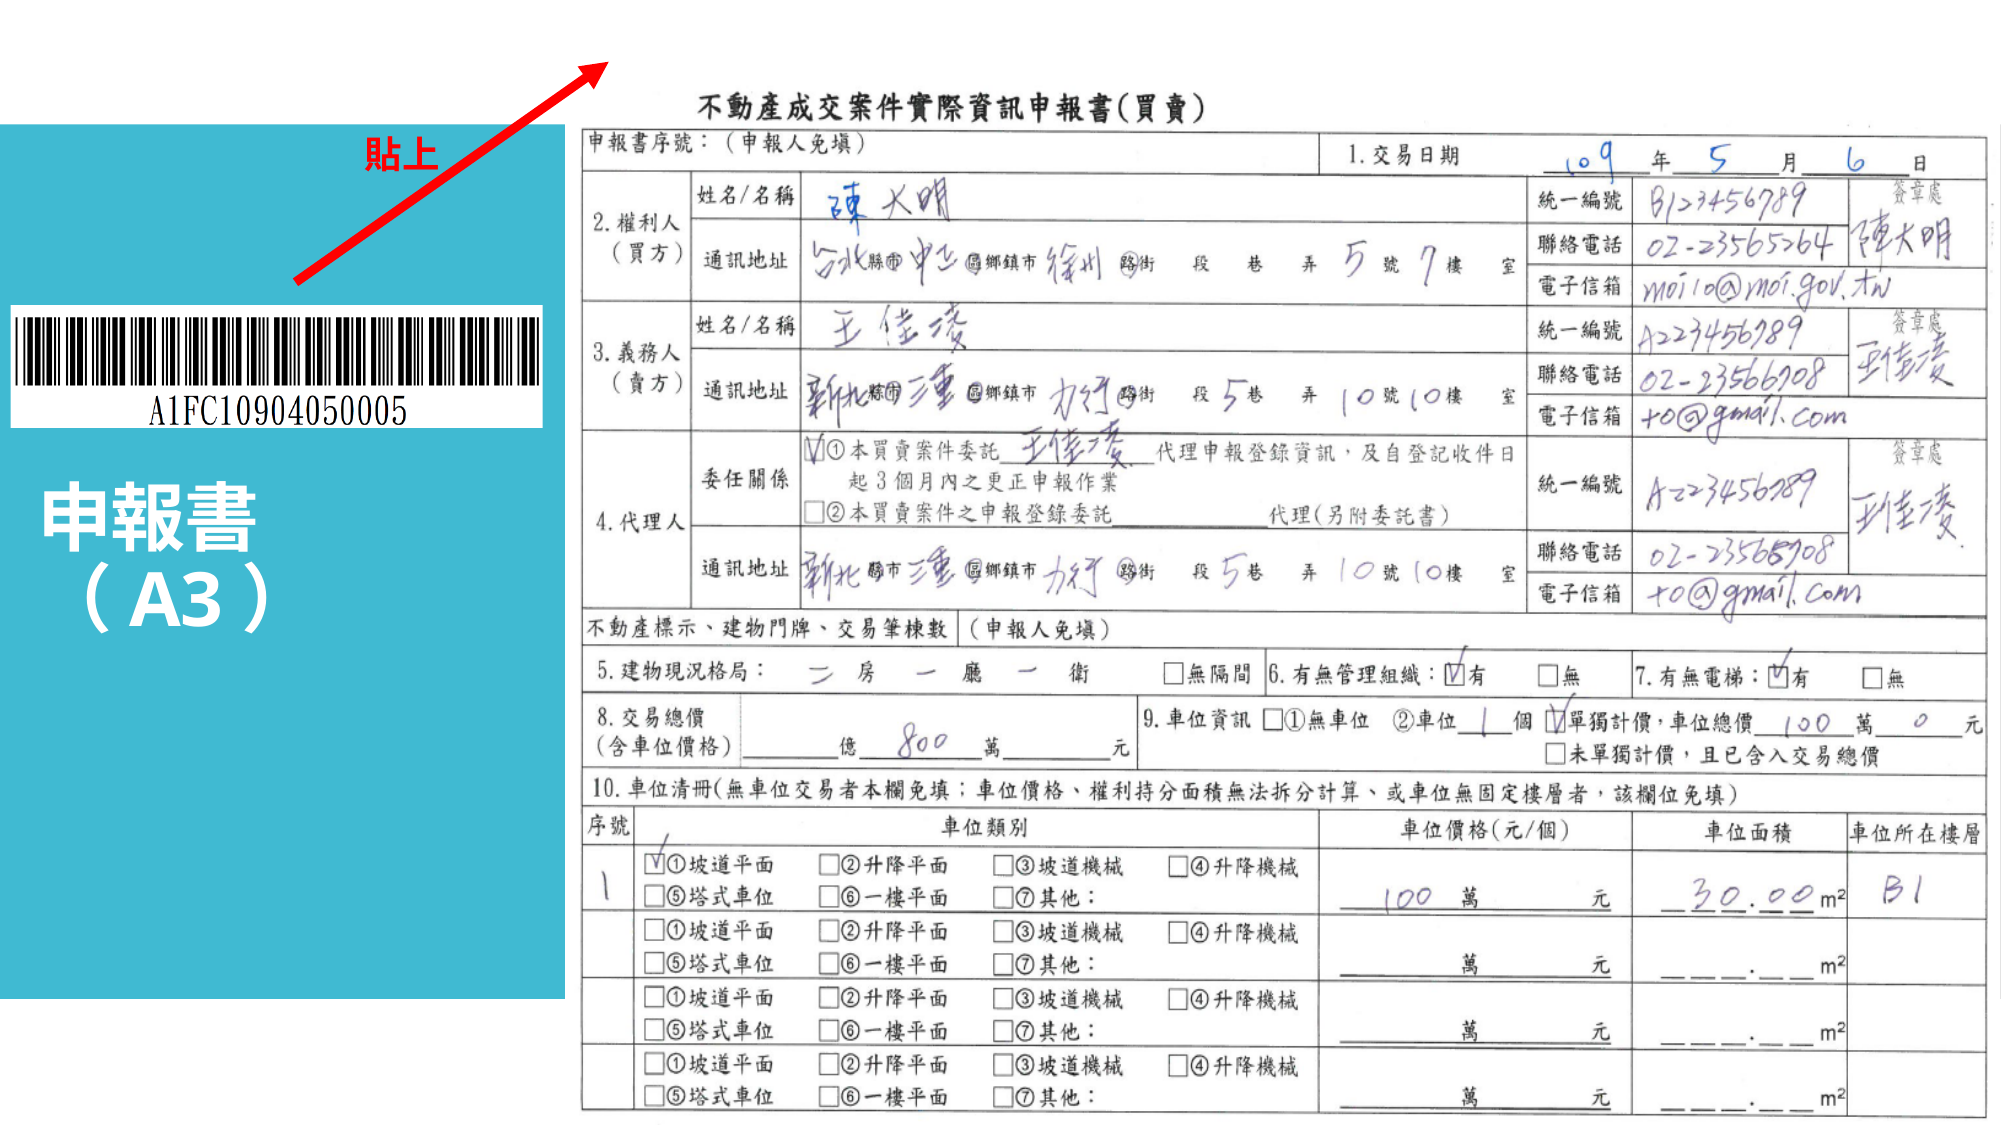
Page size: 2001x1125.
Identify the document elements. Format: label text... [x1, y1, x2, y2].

picture [572, 61, 606, 81]
picture [572, 61, 2000, 1125]
picture [10, 305, 543, 428]
text_box 貼上 [350, 123, 483, 184]
title 申報書（A3） [22, 428, 525, 940]
title 申報書（A3） [22, 184, 525, 305]
